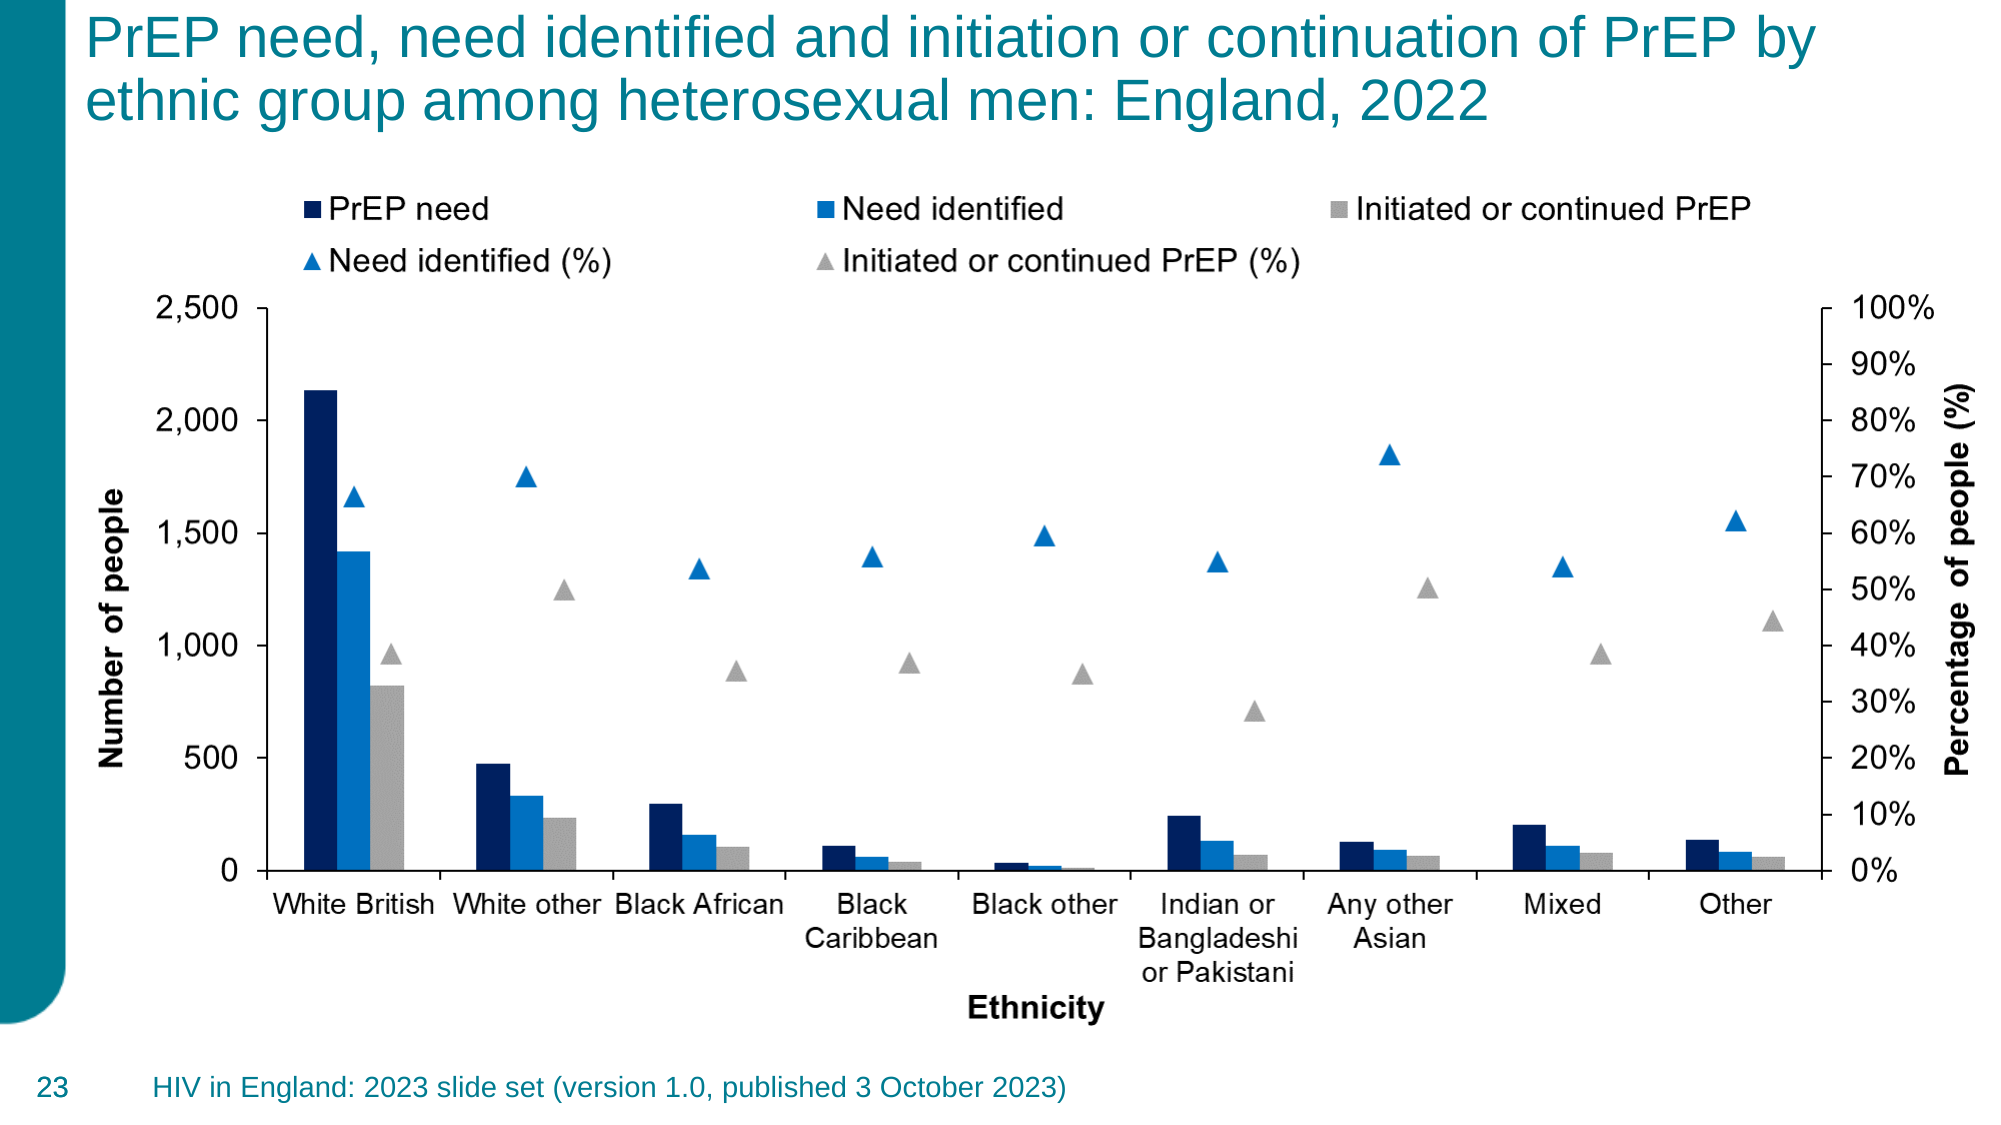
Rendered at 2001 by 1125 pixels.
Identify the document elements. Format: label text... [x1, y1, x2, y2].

text_box [21, 1056, 120, 1117]
text_box HIV in England: 2023 slide set (version 1.0, published 3 October 2023) [137, 1056, 1780, 1116]
picture [88, 183, 1983, 1029]
title PrEP need, need identified and initiation or continuation of PrEP by ethnic group among heterosexual men: England, 2022 [70, 0, 2000, 204]
